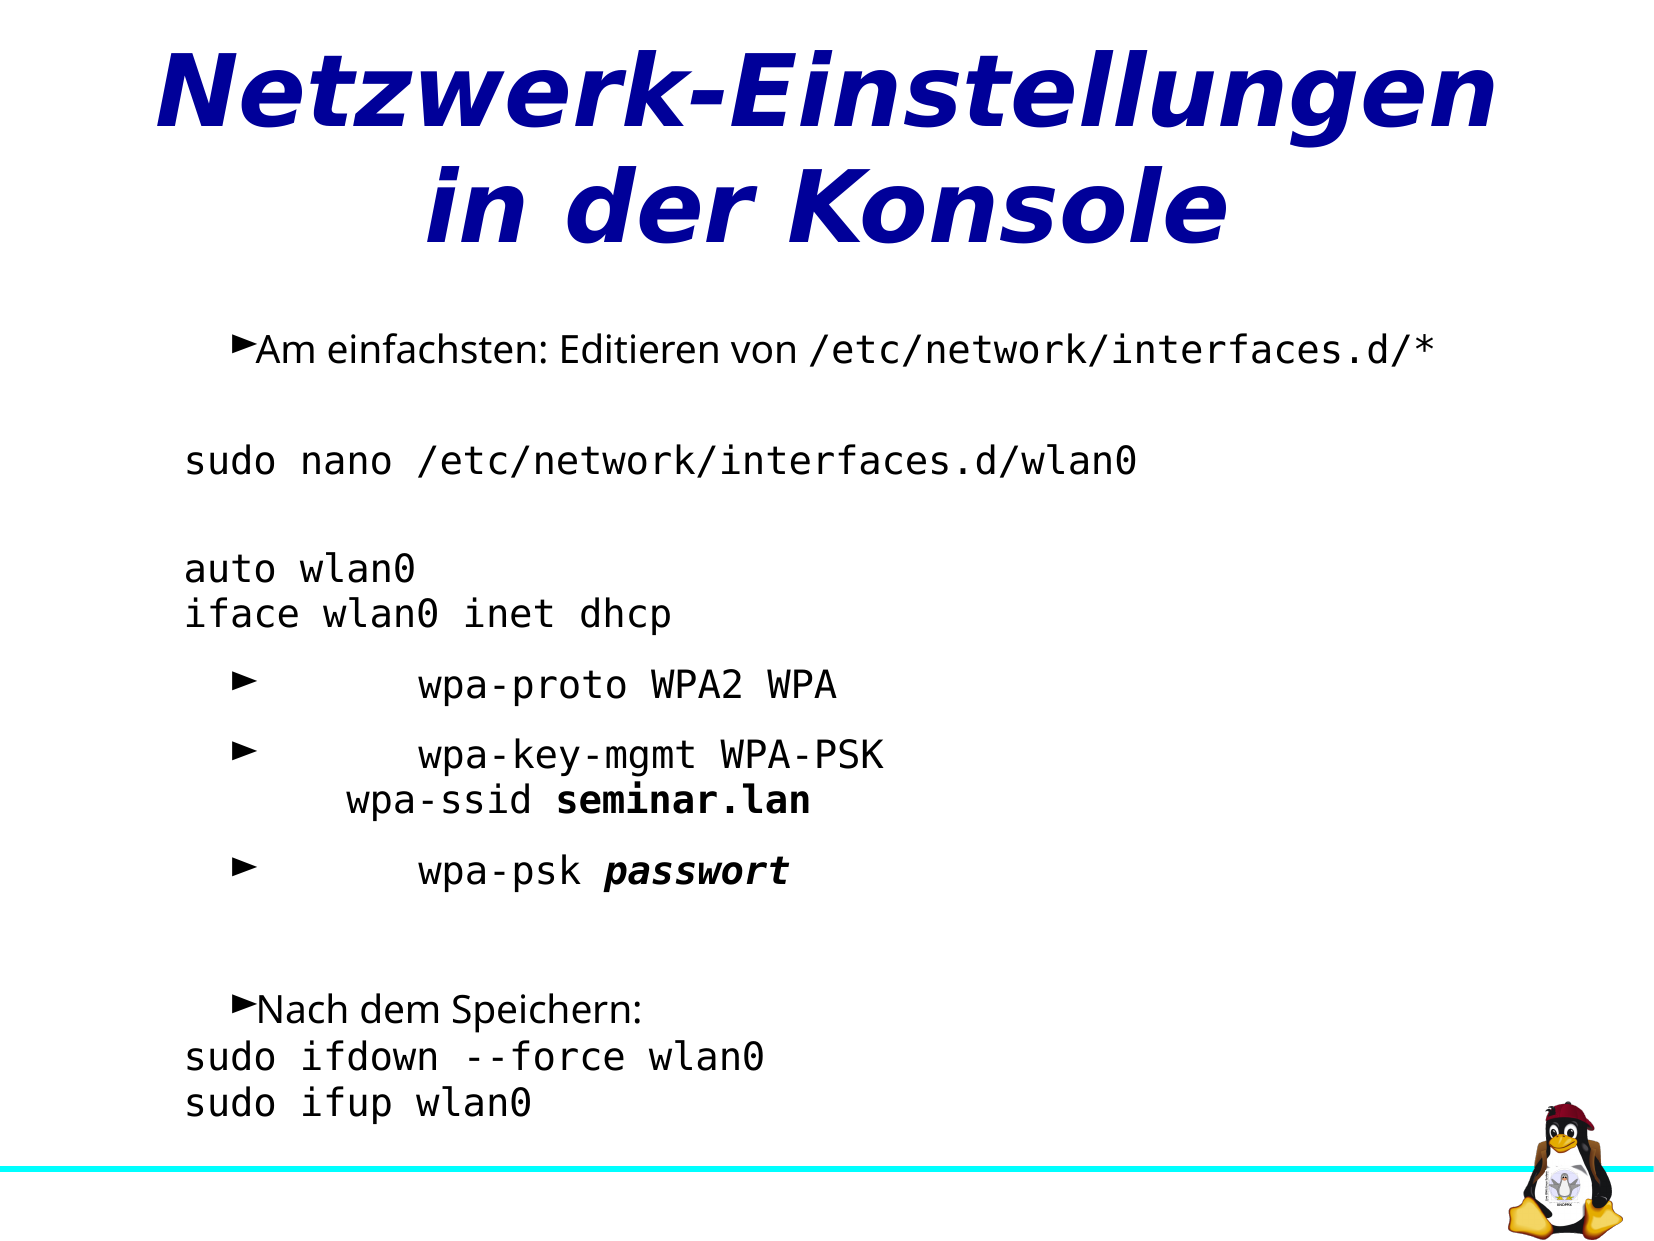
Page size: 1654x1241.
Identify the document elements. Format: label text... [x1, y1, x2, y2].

list Am einfachsten: Editieren von /etc/network/interfaces.d/* sudo nano /etc/network/interfaces.d/wlan0 auto wlan0 iface wlan0 inet dhcp wpa-proto WPA2 WPA wpa-key-mgmt WPA-PSK wpa-ssid seminar.lan wpa-psk passwort Nach dem Speichern: sudo ifdown --force wlan0 sudo ifup wlan0 [121, 322, 1561, 1132]
title Netzwerk-Einstellungen in der Konsole [121, 33, 1534, 267]
picture [1505, 1100, 1625, 1241]
